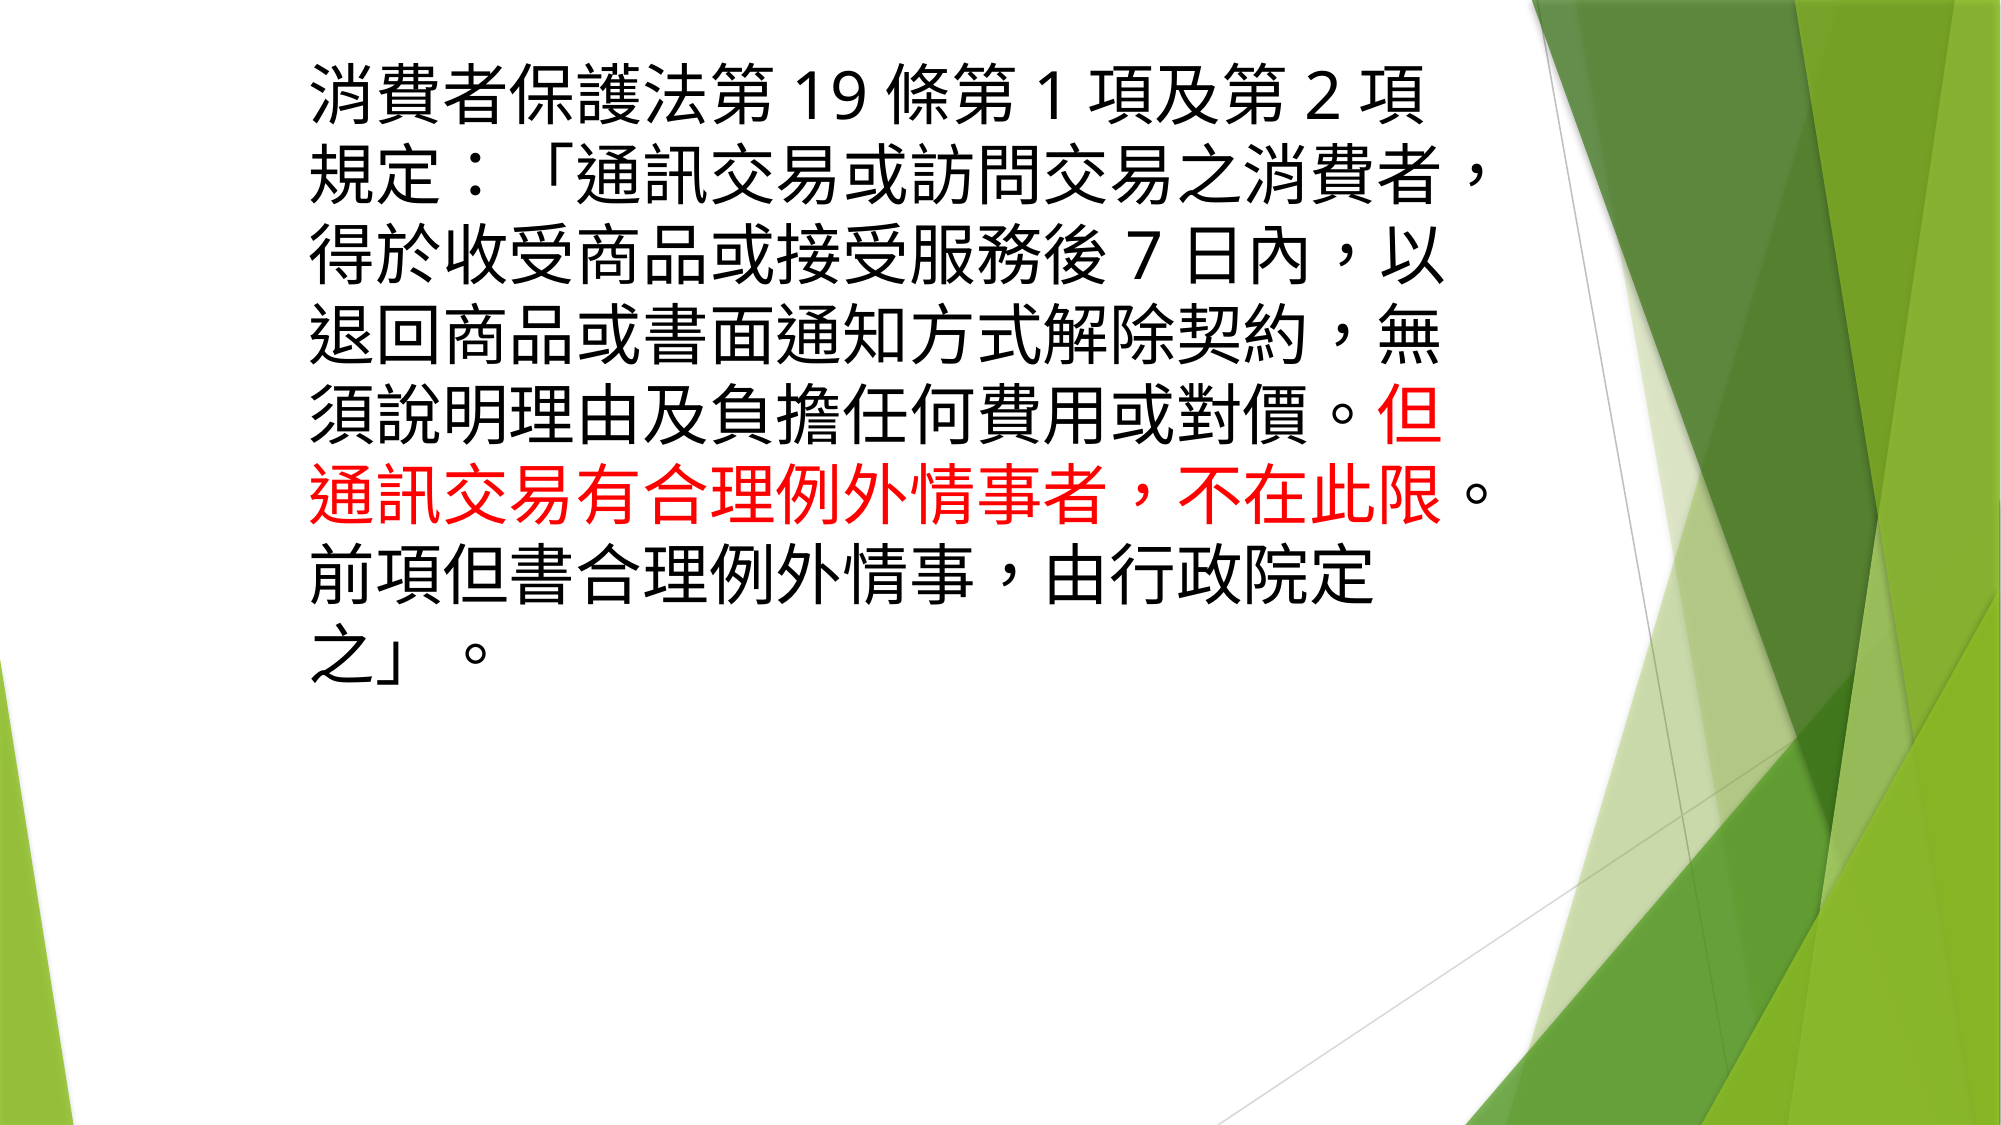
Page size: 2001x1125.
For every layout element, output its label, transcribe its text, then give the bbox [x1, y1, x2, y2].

text_box 消費者保護法第19條第1項及第2項規定：「通訊交易或訪問交易之消費者，得於收受商品或接受服務後7日內，以退回商品或書面通知方式解除契約，無須說明理由及負擔任何費用或對價。但通訊交易有合理例外情事者，不在此限。前項但書合理例外情事，由行政院定之」。 [293, 45, 1490, 700]
